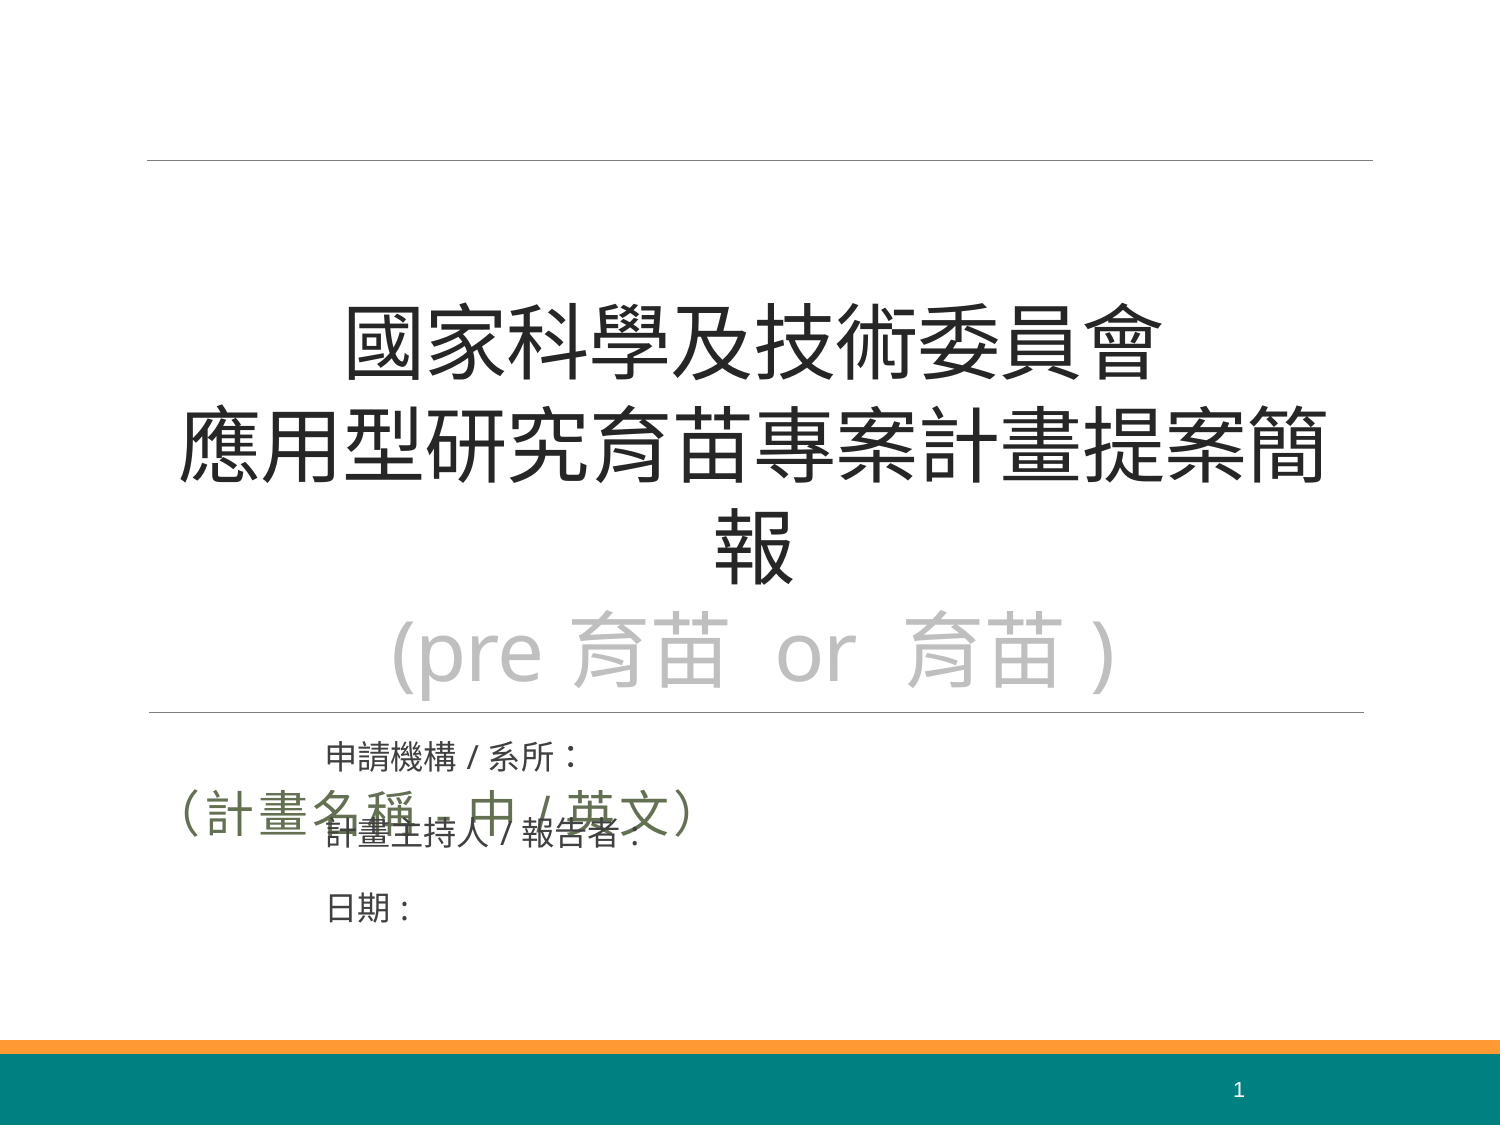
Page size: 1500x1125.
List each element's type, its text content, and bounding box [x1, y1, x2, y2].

title 國家科學及技術委員會 應用型研究育苗專案計畫提案簡報 (pre育苗 or 育苗) [103, 0, 1388, 526]
text_box [1218, 1059, 1380, 1120]
list （計畫名稱-中/英文） [135, 590, 1373, 779]
text_box 申請機構/系所： 計畫主持人/報告者: 日期: [316, 709, 1191, 978]
